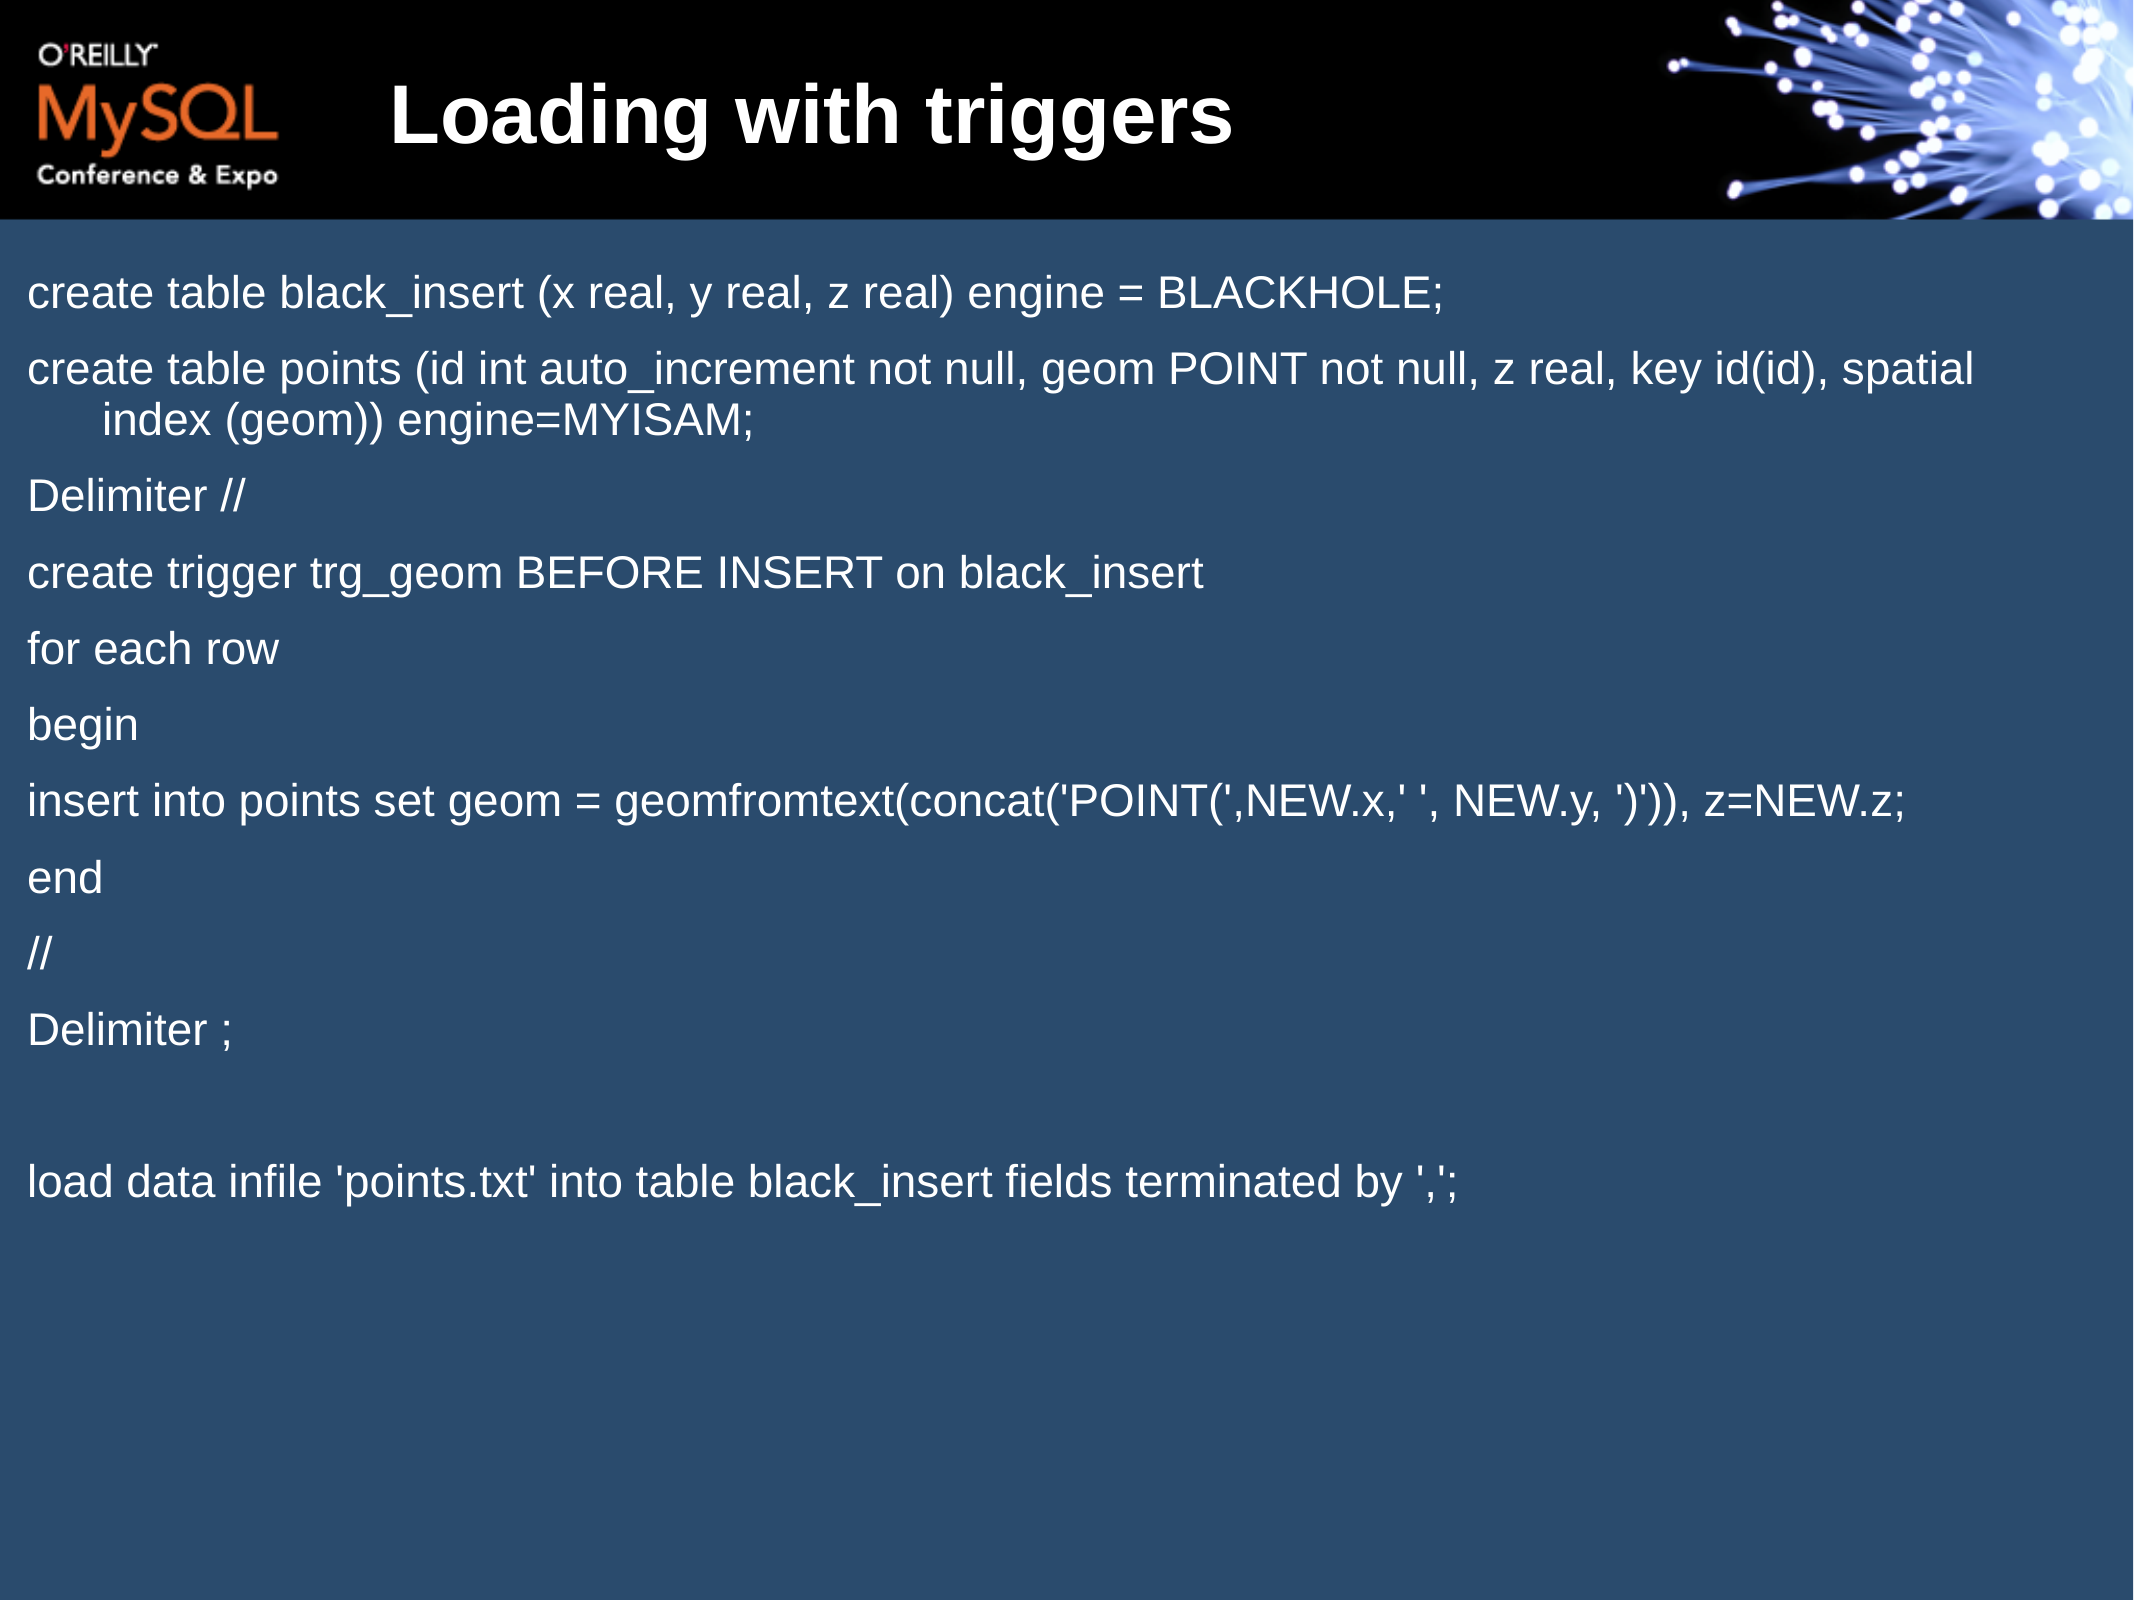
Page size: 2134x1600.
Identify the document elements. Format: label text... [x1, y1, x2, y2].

title Loading with triggers [381, 36, 2103, 193]
picture [0, 0, 2134, 1600]
list create table black_insert (x real, y real, z real) engine = BLACKHOLE; create table points (id int auto_increment not null, geom POINT not null, z real, key id(id), spatial index (geom)) engine=MYISAM; Delimiter // create trigger trg_geom BEFORE INSERT on black_insert for each row begin insert into points set geom = geomfromtext(concat('POINT(',NEW.x,' ', NEW.y, ')')), z=NEW.z; end // Delimiter ; load data infile 'points.txt' into table black_insert fields terminated by ','; [0, 258, 2100, 1333]
